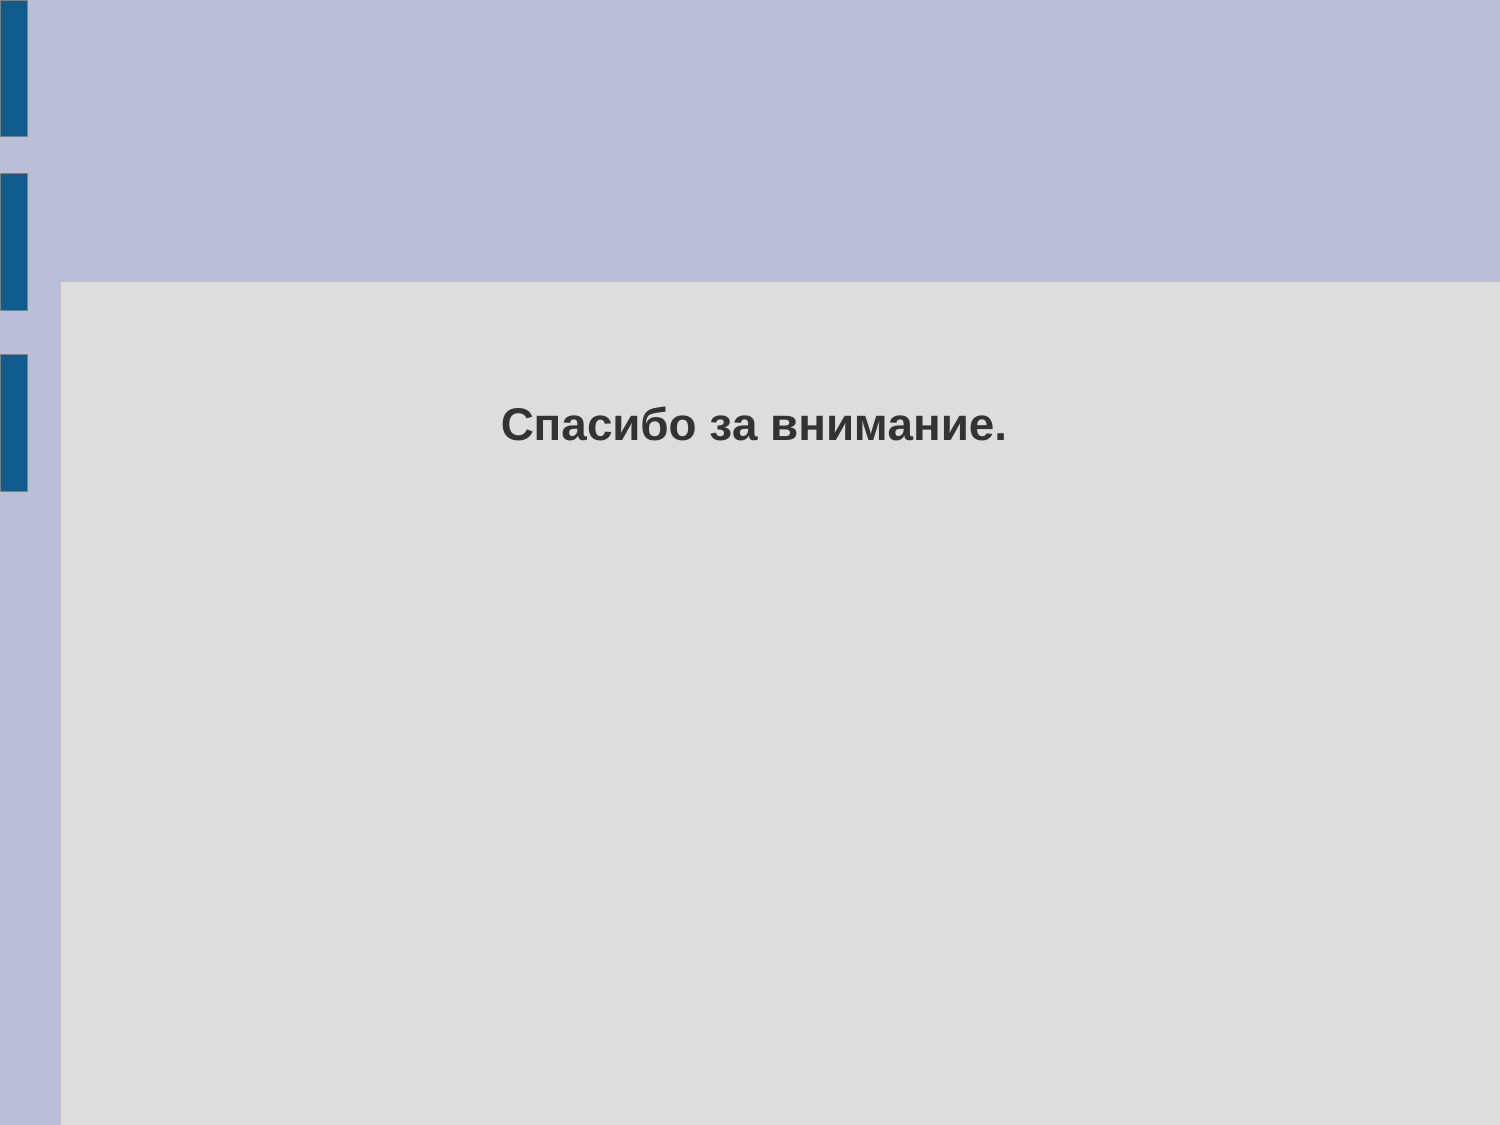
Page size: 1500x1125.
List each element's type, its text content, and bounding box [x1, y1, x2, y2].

title Спасибо за внимание. [79, 330, 1430, 519]
